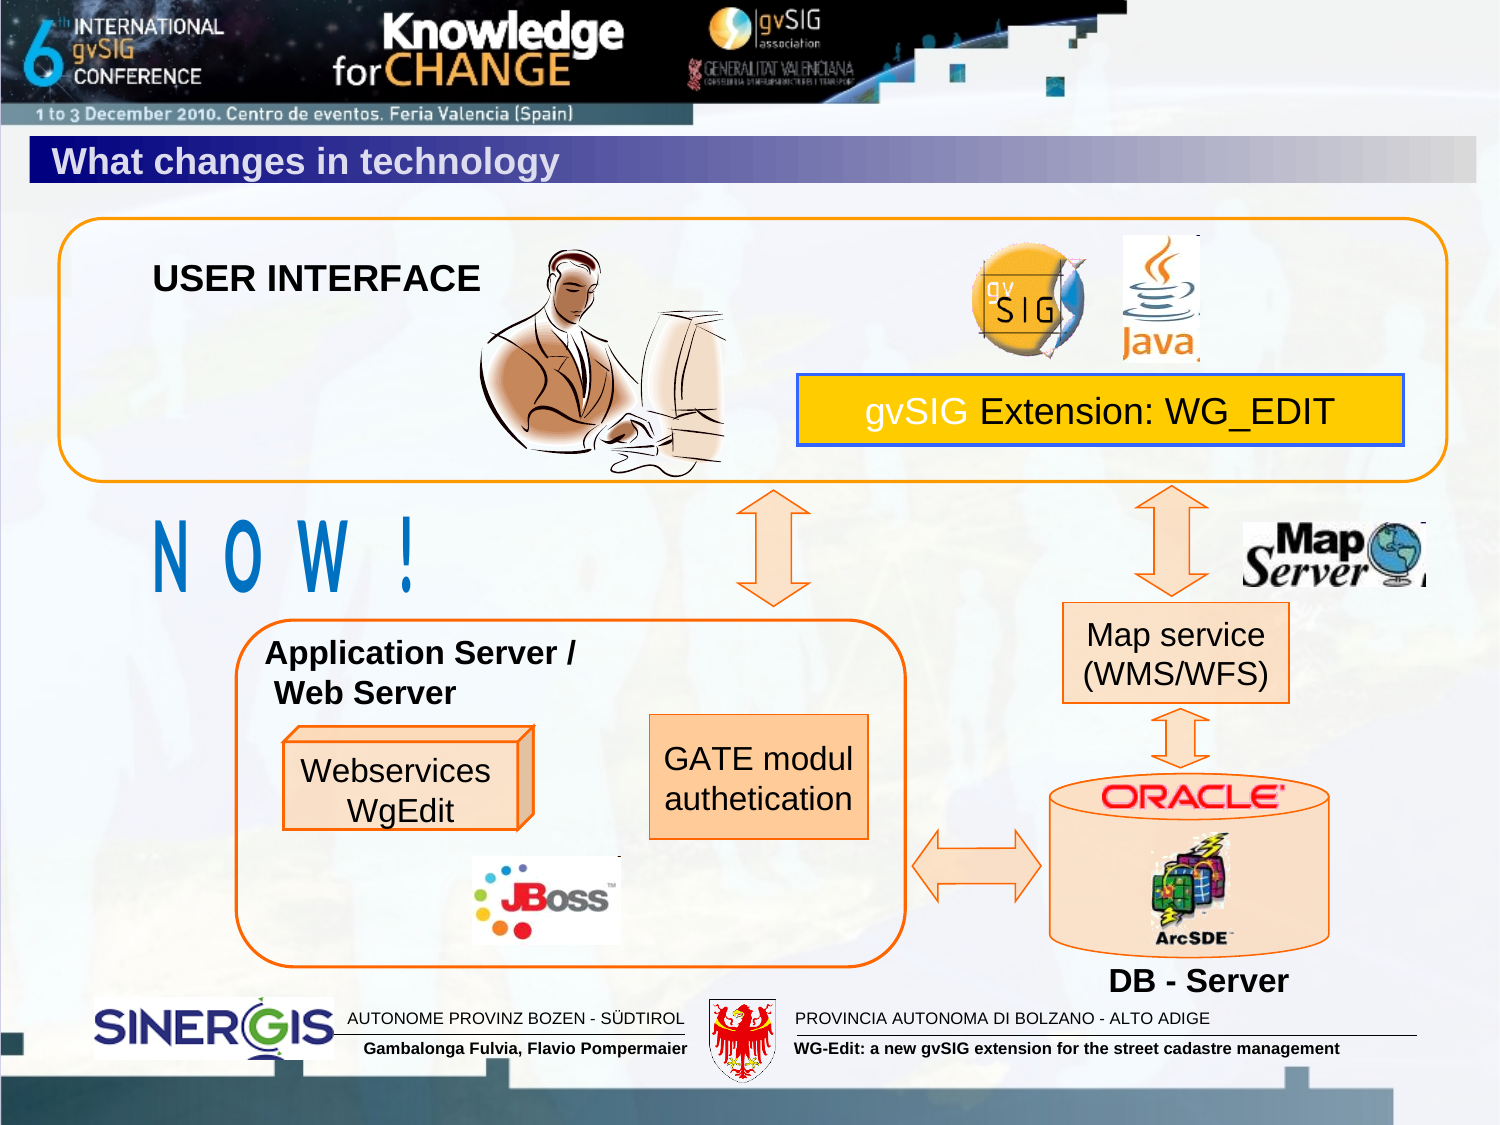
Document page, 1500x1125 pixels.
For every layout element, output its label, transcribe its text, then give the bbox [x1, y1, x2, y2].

text_box GATE modul authetication [649, 714, 869, 839]
text_box USER INTERFACE [137, 246, 497, 307]
text_box [1049, 798, 1329, 952]
text_box [891, 135, 1477, 184]
text_box DB - Server [1093, 951, 1305, 1008]
picture [0, 0, 1500, 1125]
text_box What changes in technology [36, 133, 891, 196]
text_box [912, 830, 1042, 902]
text_box [1151, 708, 1210, 768]
text_box gvSIG Extension: WG_EDIT [797, 374, 1404, 445]
text_box Application Server / Web Server [249, 623, 675, 719]
text_box Map service (WMS/WFS) [1062, 602, 1290, 703]
text_box Webservices WgEdit [283, 742, 517, 830]
text_box [29, 135, 36, 184]
text_box [738, 490, 809, 607]
text_box [1136, 485, 1208, 597]
